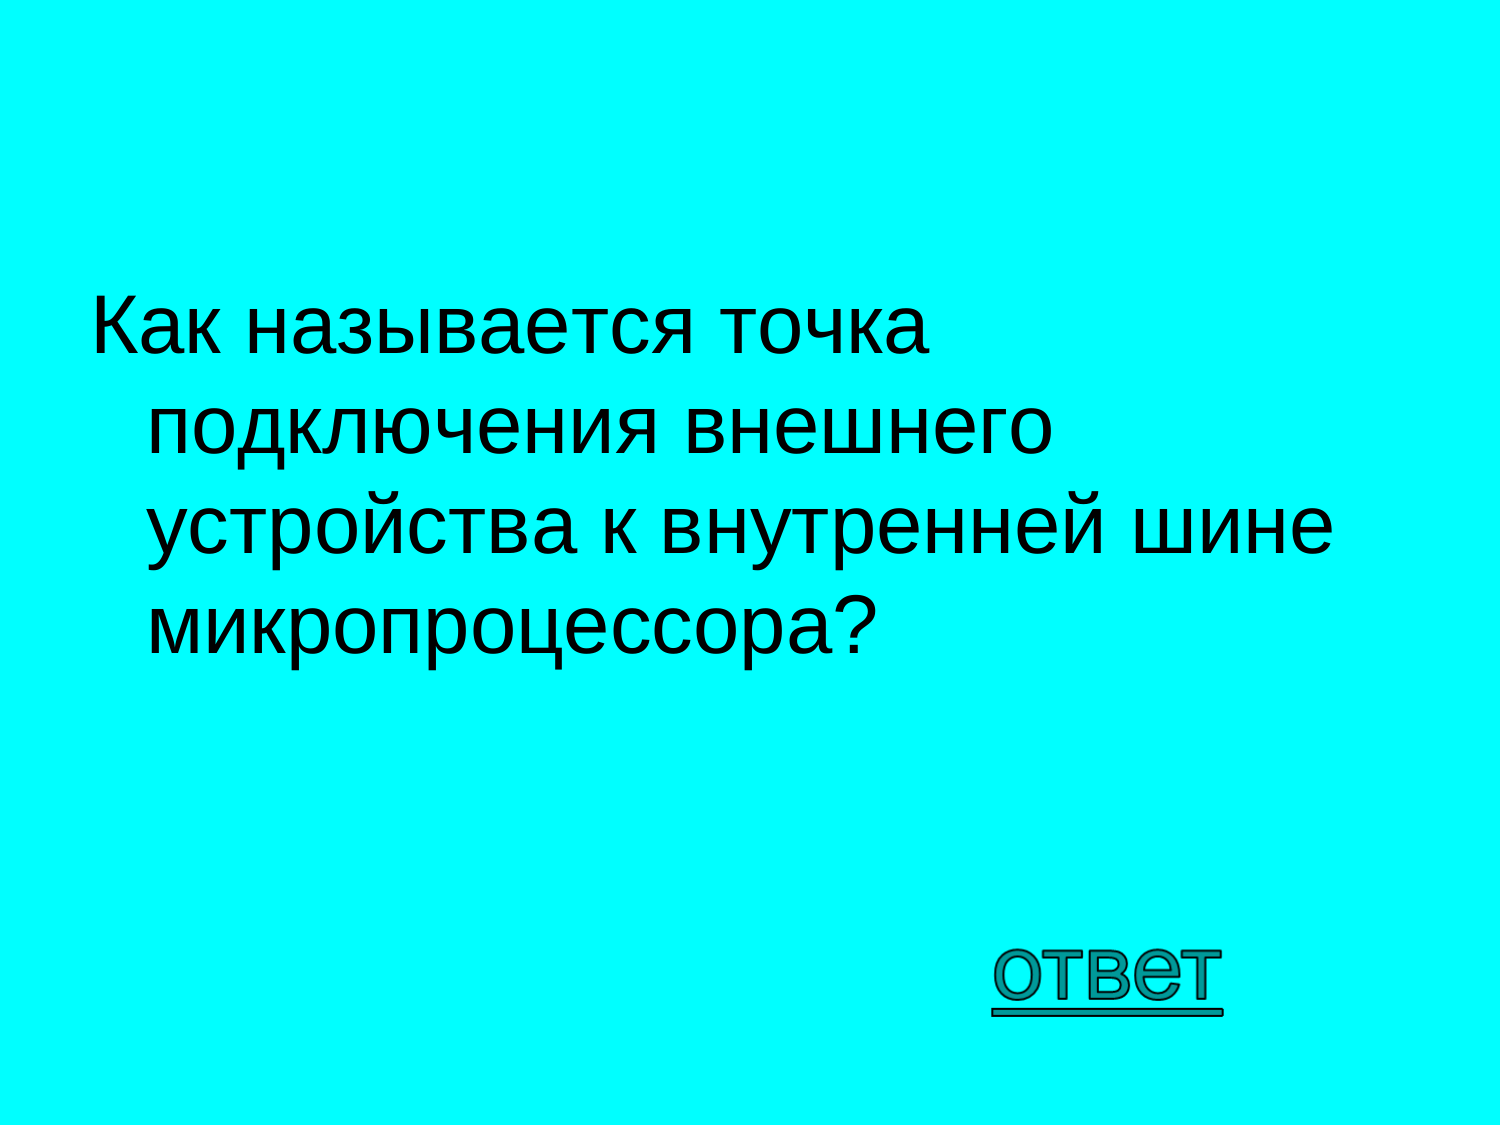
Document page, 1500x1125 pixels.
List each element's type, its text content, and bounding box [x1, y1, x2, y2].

picture [936, 880, 1279, 1030]
list Как называется точка подключения внешнего устройства к внутренней шине микропроцессора? [75, 262, 1426, 1005]
